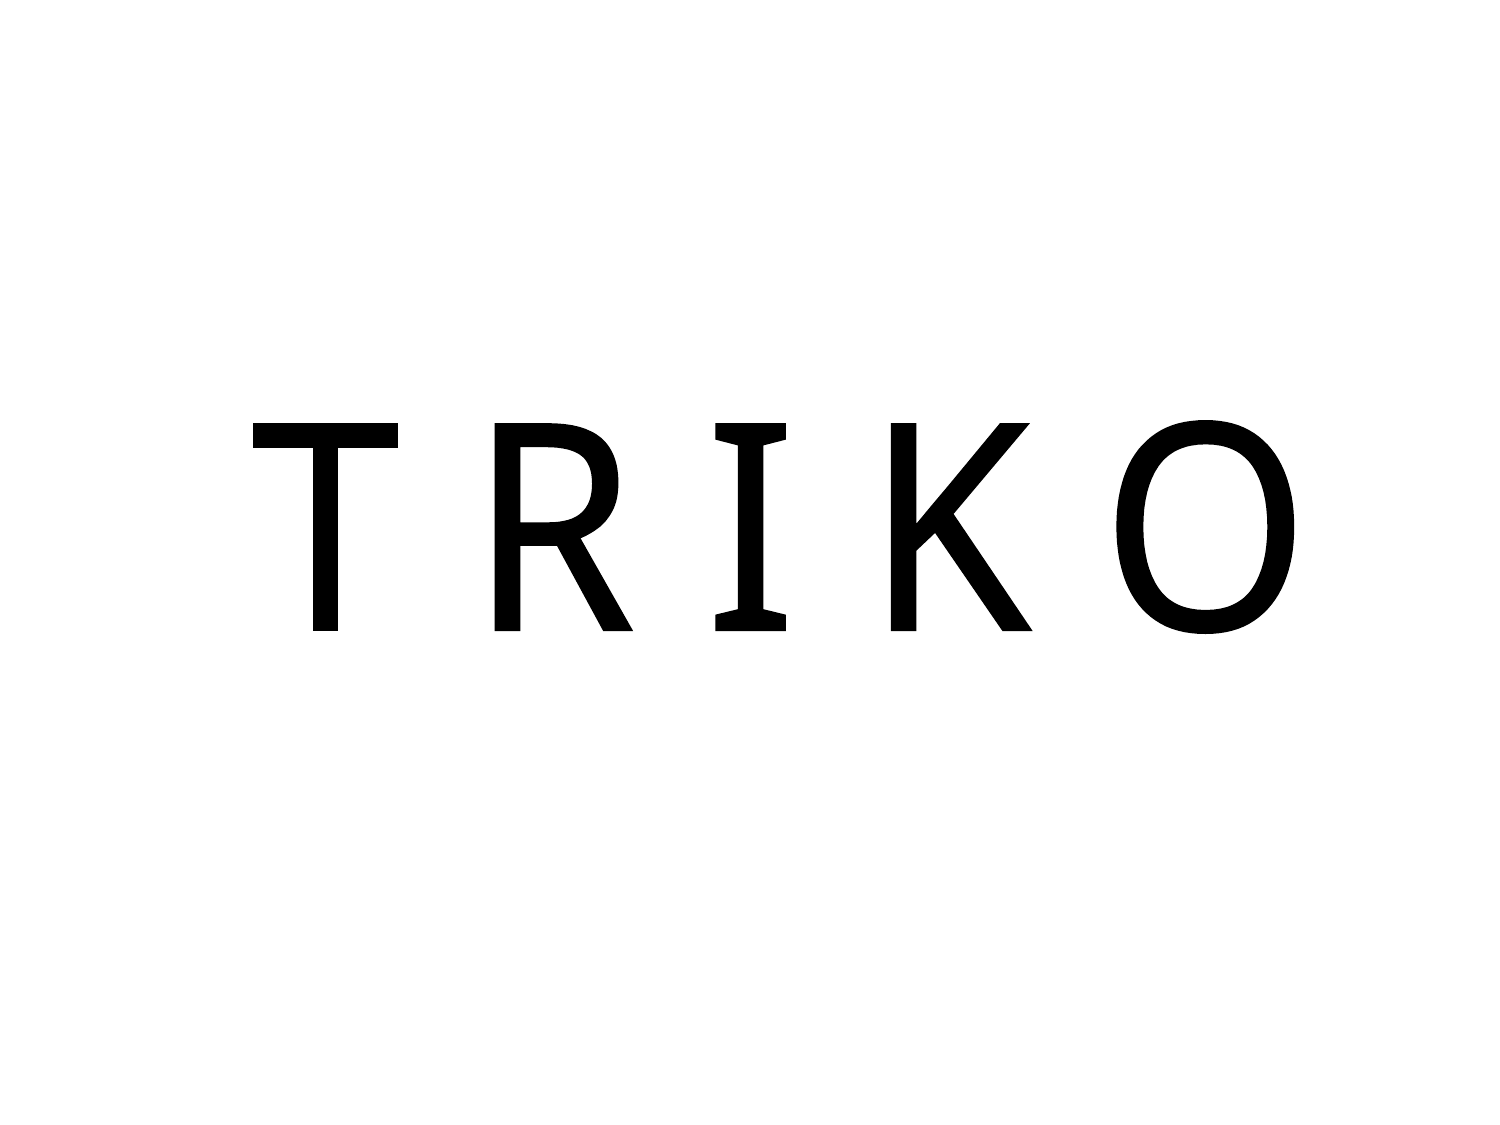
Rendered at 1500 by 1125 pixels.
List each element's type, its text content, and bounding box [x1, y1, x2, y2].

text_box T R I K O [1117, 420, 1294, 634]
text_box T R I K O [495, 423, 632, 631]
text_box T R I K O [891, 423, 1032, 631]
text_box T R I K O [253, 423, 397, 631]
text_box T R I K O [716, 423, 786, 631]
